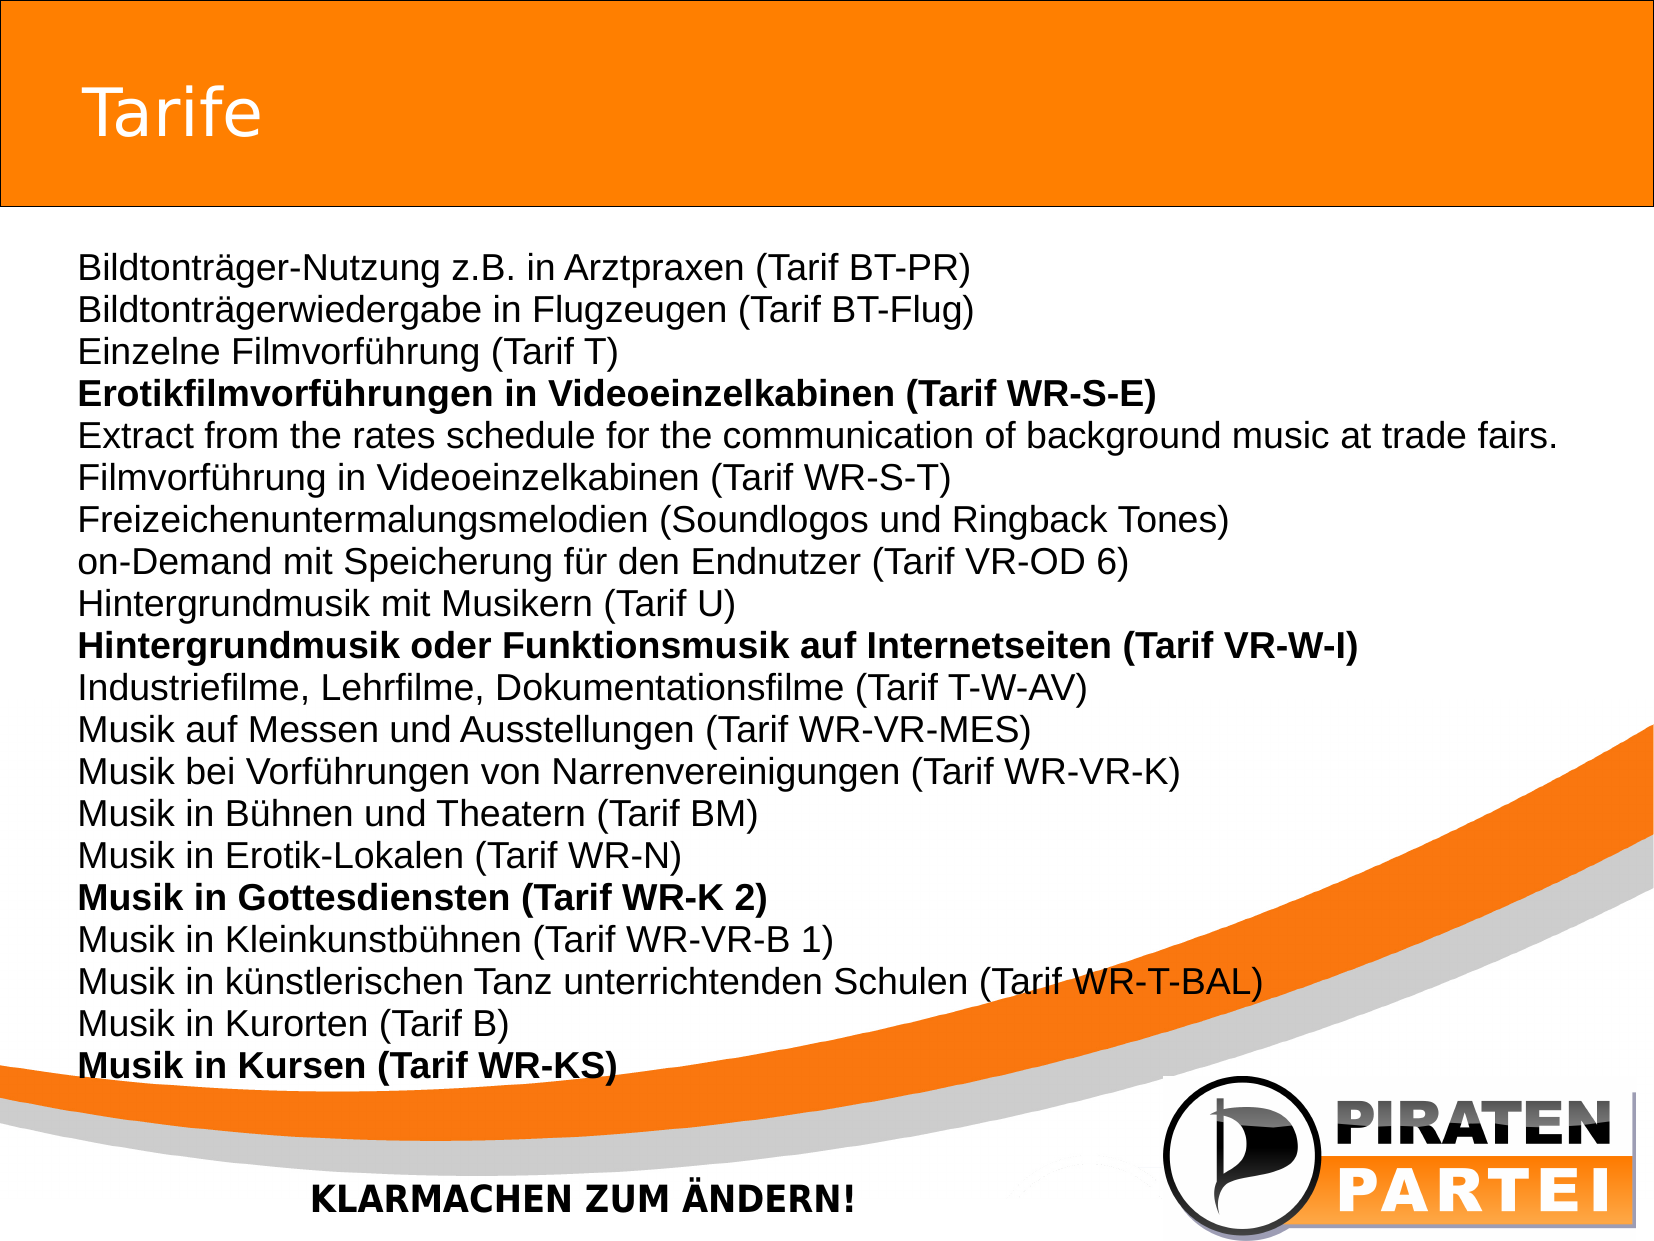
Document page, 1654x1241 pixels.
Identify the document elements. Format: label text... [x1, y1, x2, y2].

picture [796, 1190, 803, 1197]
picture [0, 699, 1654, 1241]
title Tarife [82, 56, 1571, 170]
picture [745, 1190, 756, 1199]
text_box Bildtonträger-Nutzung z.B. in Arztpraxen (Tarif BT-PR) Bildtonträgerwiedergabe in Flugzeugen (Tarif BT-Flug) Einzelne Filmvorführung (Tarif T) Erotikfilmvorführungen in Videoeinzelkabinen (Tarif WR-S-E) Extract from the rates schedule for the communication of background music at trade fairs. Filmvorführung in Videoeinzelkabinen (Tarif WR-S-T) Freizeichenuntermalungsmelodien (Soundlogos und Ringback Tones) on-Demand mit Speicherung für den Endnutzer (Tarif VR-OD 6) Hintergrundmusik mit Musikern (Tarif U) Hintergrundmusik oder Funktionsmusik auf Internetseiten (Tarif VR-W-I) Industriefilme, Lehrfilme, Dokumentationsfilme (Tarif T-W-AV) Musik auf Messen und Ausstellungen (Tarif WR-VR-MES) Musik bei Vorführungen von Narrenvereinigungen (Tarif WR-VR-K) Musik in Bühnen und Theatern (Tarif BM) Musik in Erotik-Lokalen (Tarif WR-N) Musik in Gottesdiensten (Tarif WR-K 2) Musik in Kleinkunstbühnen (Tarif WR-VR-B 1) Musik in künstlerischen Tanz unterrichtenden Schulen (Tarif WR-T-BAL) Musik in Kurorten (Tarif B) Musik in Kursen (Tarif WR-KS) [62, 239, 1575, 1094]
picture [392, 1190, 399, 1197]
